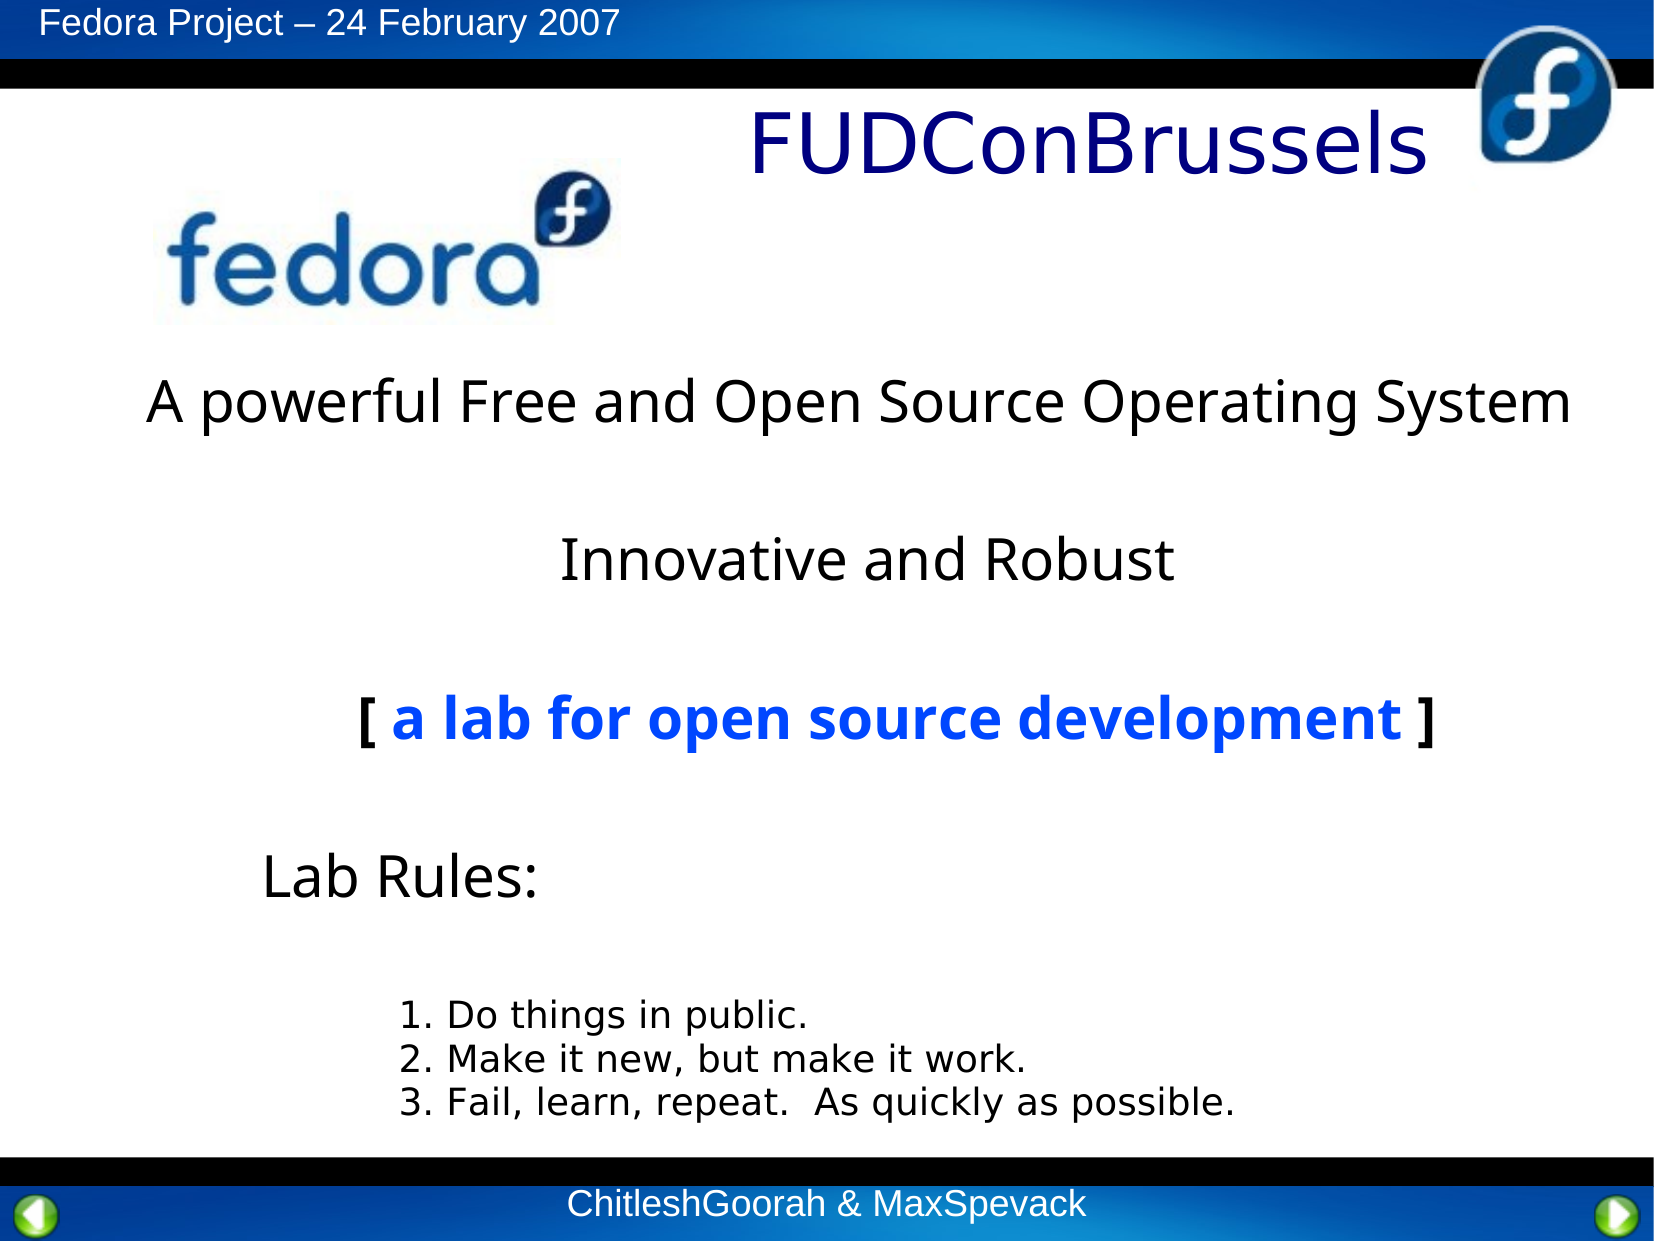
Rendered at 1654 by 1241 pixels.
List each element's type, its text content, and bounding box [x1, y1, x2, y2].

picture [153, 158, 621, 325]
picture [974, 1198, 984, 1214]
picture [993, 1198, 1004, 1204]
picture [908, 1206, 918, 1214]
text_box A powerful Free and Open Source Operating System Innovative and Robust [ a lab for open source development ] Lab Rules: 1. Do things in public. 2. Make it new, but make it work. 3. Fail, learn, repeat. As quickly as possible. [0, 352, 1654, 1063]
picture [0, 0, 1654, 266]
picture [0, 1186, 1654, 1241]
